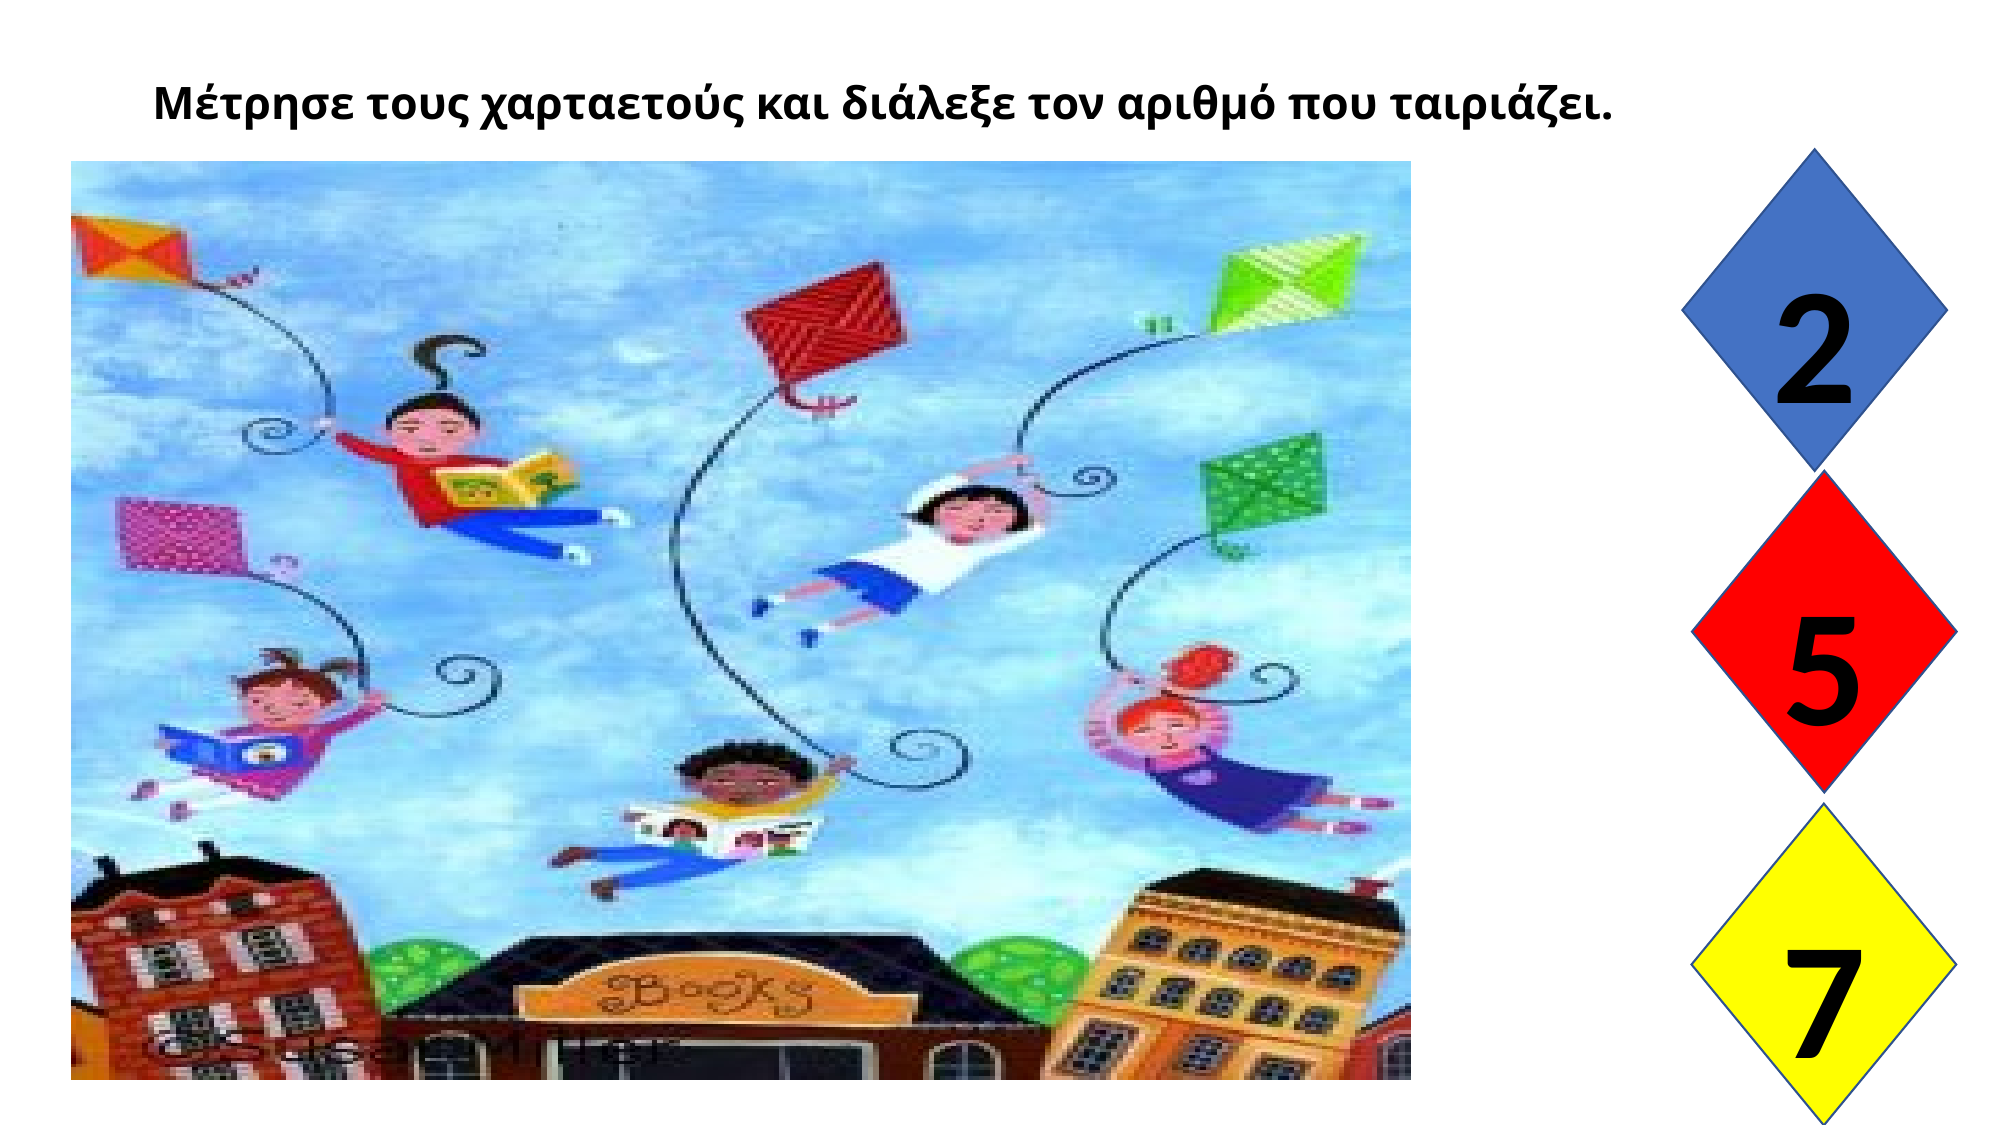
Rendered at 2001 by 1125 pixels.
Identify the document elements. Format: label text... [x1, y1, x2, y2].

text_box 5 [1691, 470, 1957, 793]
title Μέτρησε τους χαρταετούς και διάλεξε τον αριθμό που ταιριάζει. [137, 59, 1863, 151]
text_box 7 [1691, 803, 1957, 1125]
text_box 2 [1682, 149, 1948, 471]
picture [71, 161, 1411, 1080]
